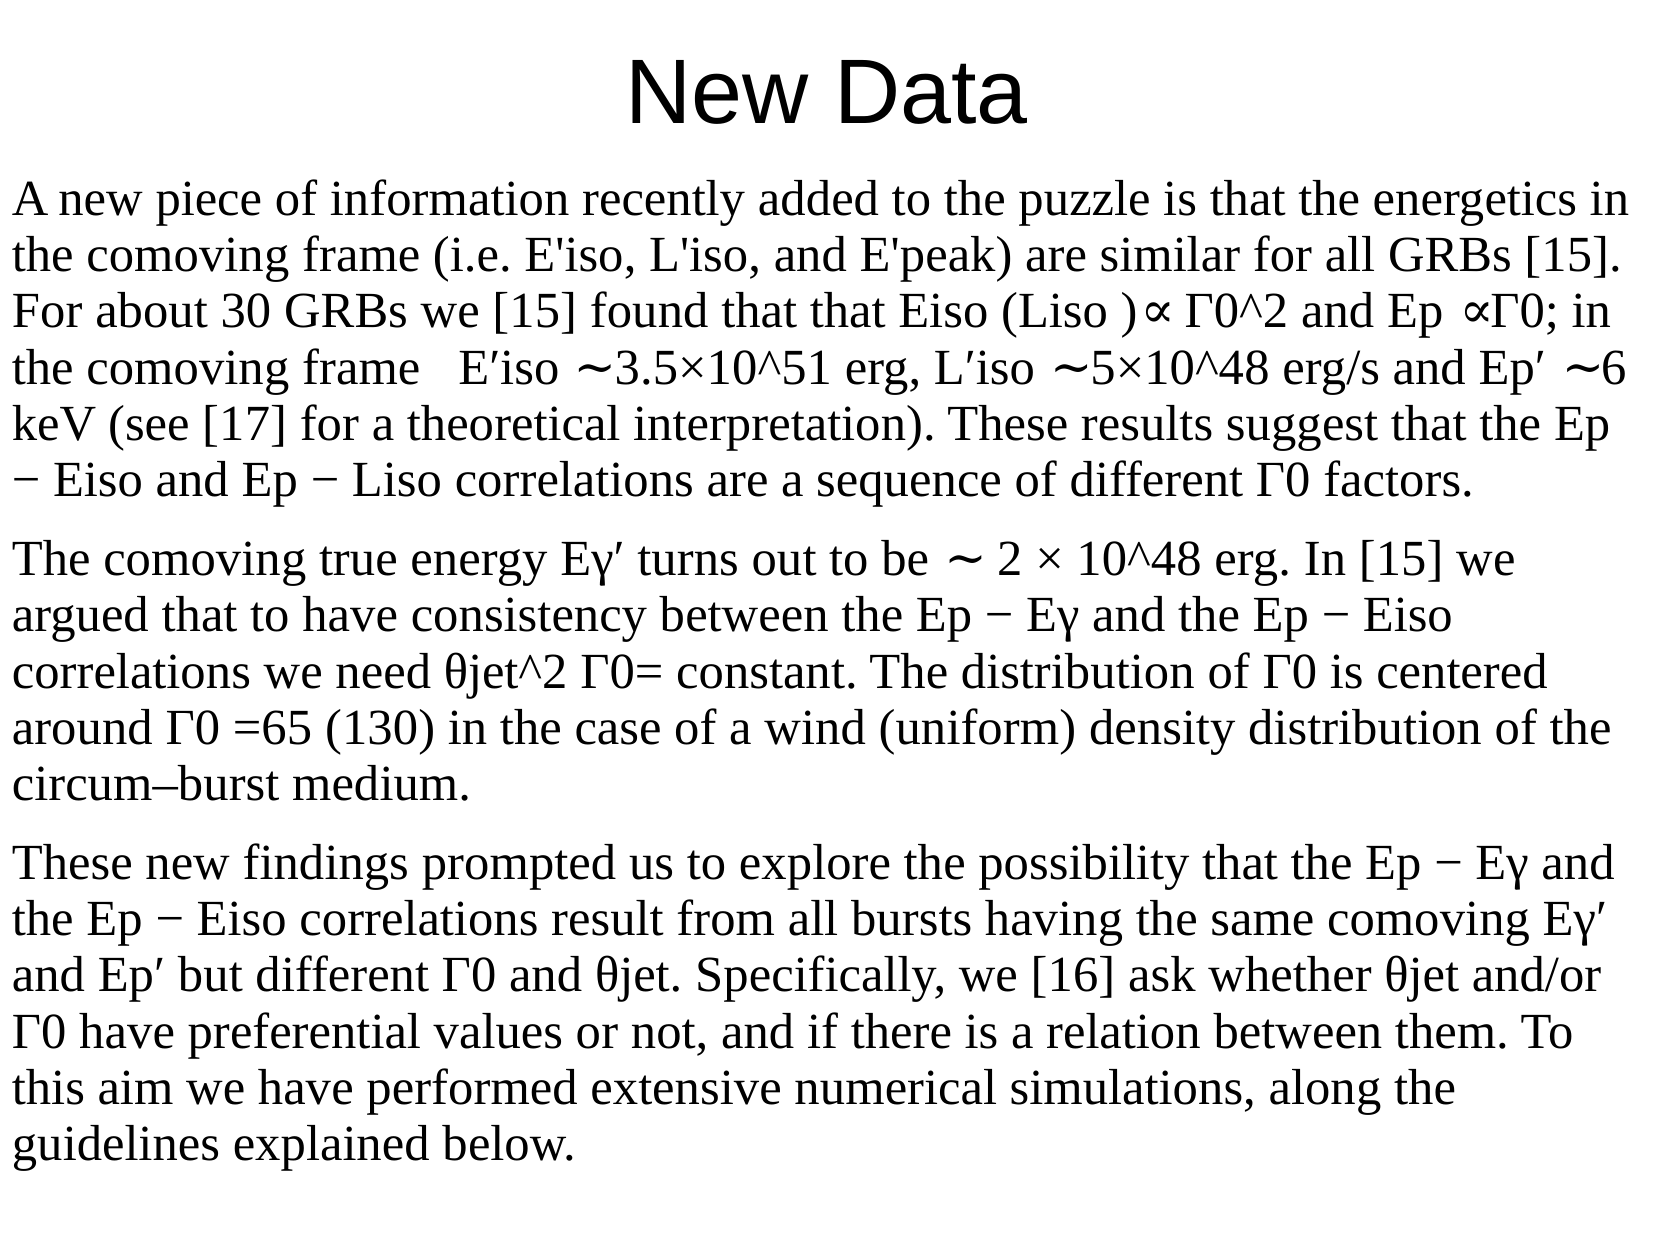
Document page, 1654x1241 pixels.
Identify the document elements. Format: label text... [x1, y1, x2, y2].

title New Data [82, 19, 1571, 166]
list A new piece of information recently added to the puzzle is that the energetics in the comoving frame (i.e. E'iso, L'iso, and E'peak) are similar for all GRBs [15]. For about 30 GRBs we [15] found that that Eiso (Liso )∝ Γ0^2 and Ep ∝Γ0; in the comoving frame E′iso ∼3.5×10^51 erg, L′iso ∼5×10^48 erg/s and Ep′ ∼6 keV (see [17] for a theoretical interpretation). These results suggest that the Ep − Eiso and Ep − Liso correlations are a sequence of different Γ0 factors. The comoving true energy Eγ′ turns out to be ∼ 2 × 10^48 erg. In [15] we argued that to have consistency between the Ep − Eγ and the Ep − Eiso correlations we need θjet^2 Γ0= constant. The distribution of Γ0 is centered around Γ0 =65 (130) in the case of a wind (uniform) density distribution of the circum–burst medium. These new findings prompted us to explore the possibility that the Ep − Eγ and the Ep − Eiso correlations result from all bursts having the same comoving Eγ′ and Ep′ but different Γ0 and θjet. Specifically, we [16] ask whether θjet and/or Γ0 have preferential values or not, and if there is a relation between them. To this aim we have performed extensive numerical simulations, along the guidelines explained below. [11, 170, 1636, 1231]
